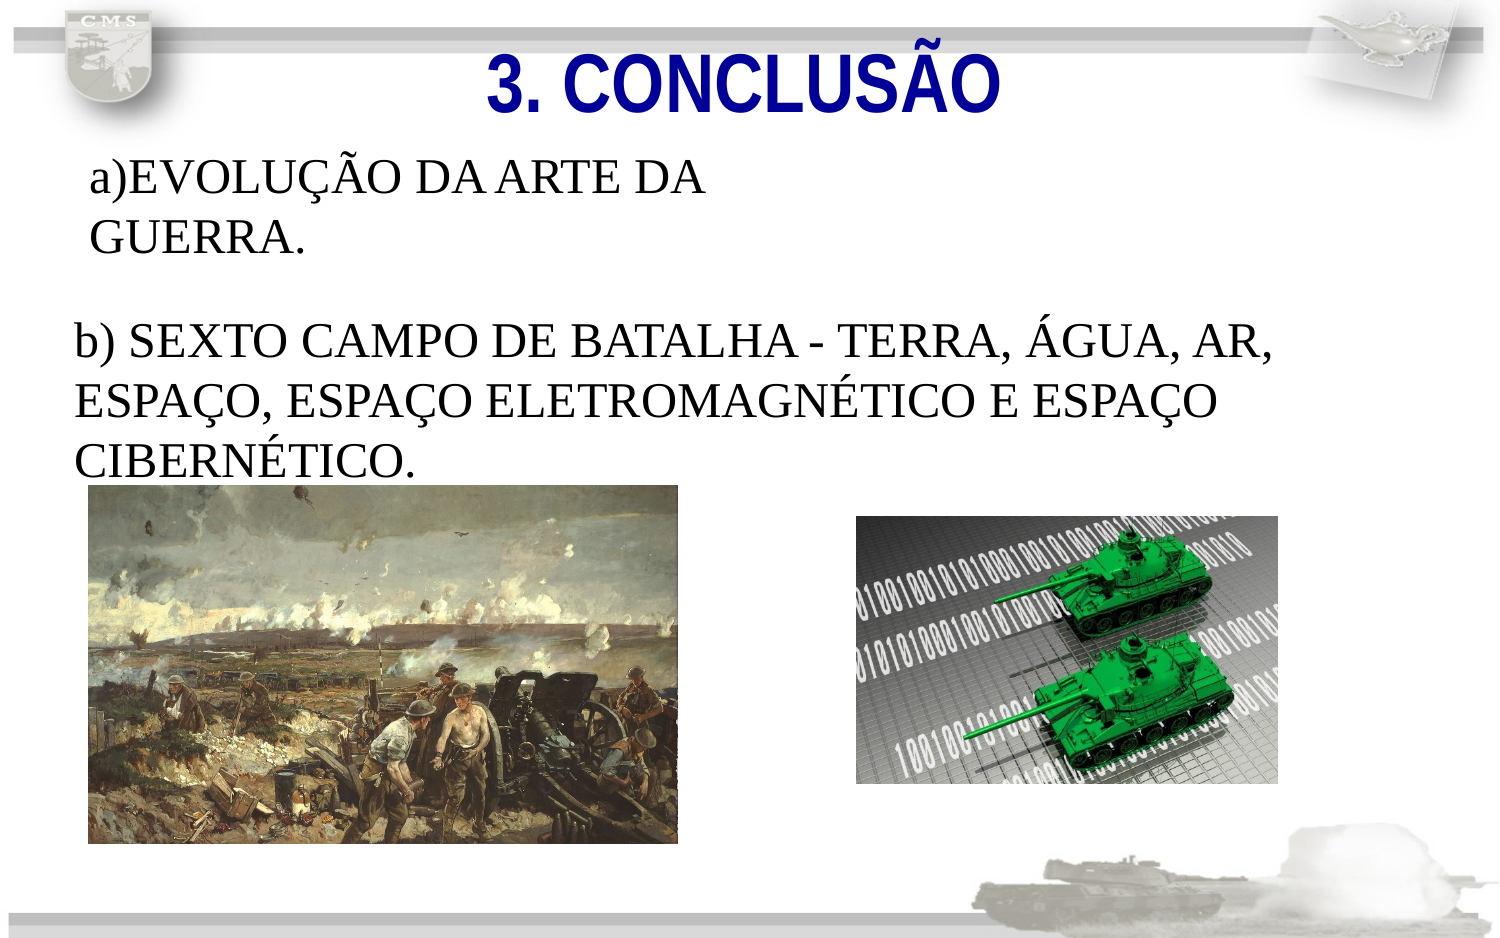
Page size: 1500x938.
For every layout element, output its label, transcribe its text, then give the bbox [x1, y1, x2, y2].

text_box a)EVOLUÇÃO DA ARTE DA GUERRA. [75, 136, 910, 262]
text_box b) SEXTO CAMPO DE BATALHA - TERRA, ÁGUA, AR, ESPAÇO, ESPAÇO ELETROMAGNÉTICO E ESPAÇO CIBERNÉTICO. [59, 299, 1447, 426]
text_box 3. CONCLUSÃO [0, 21, 1495, 137]
picture [0, 0, 1500, 938]
